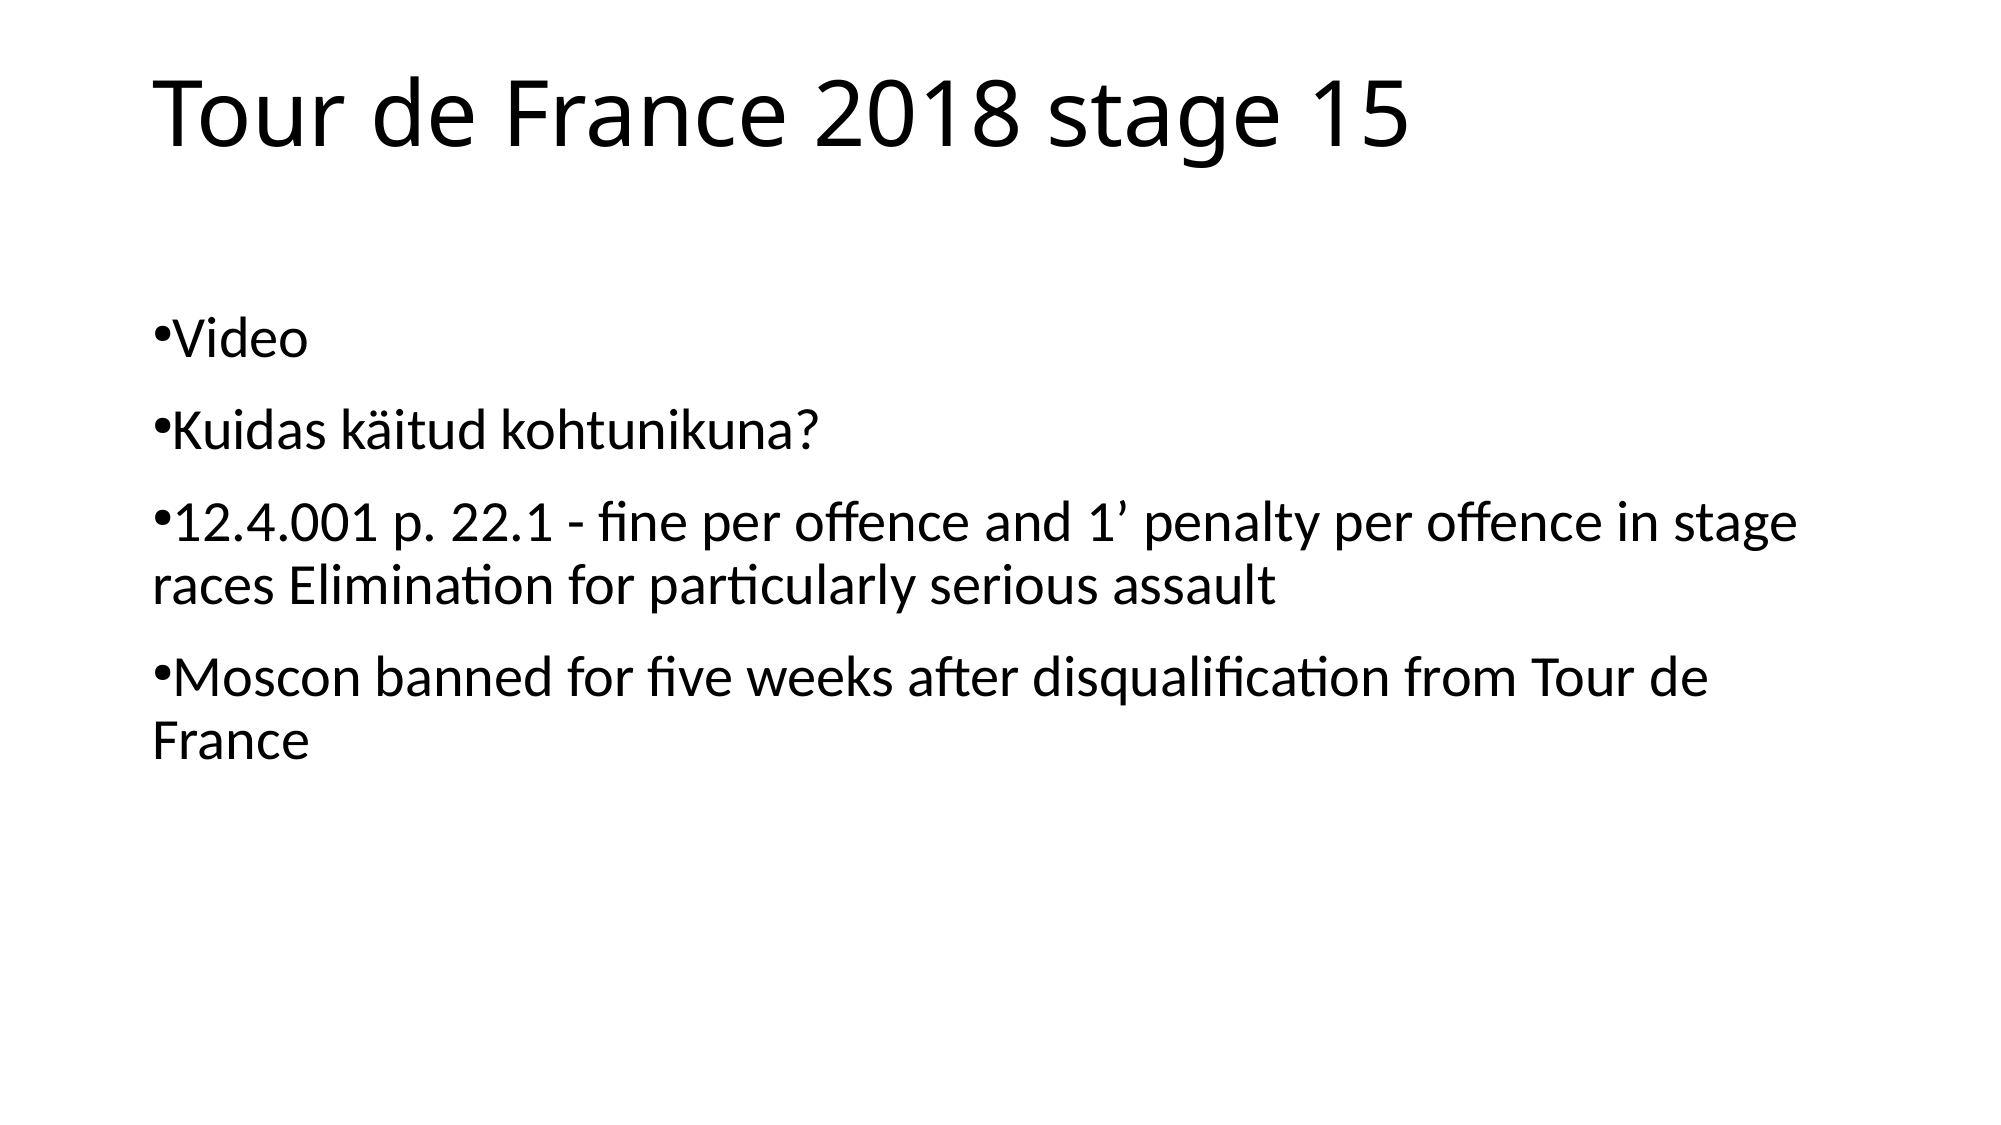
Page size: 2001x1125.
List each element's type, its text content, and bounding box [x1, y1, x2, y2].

title Tour de France 2018 stage 15 [137, 59, 1863, 278]
list Video Kuidas käitud kohtunikuna? 12.4.001 p. 22.1 - fine per offence and 1’ penalty per offence in stage races Elimination for particularly serious assault Moscon banned for five weeks after disqualification from Tour de France [137, 299, 1863, 1014]
